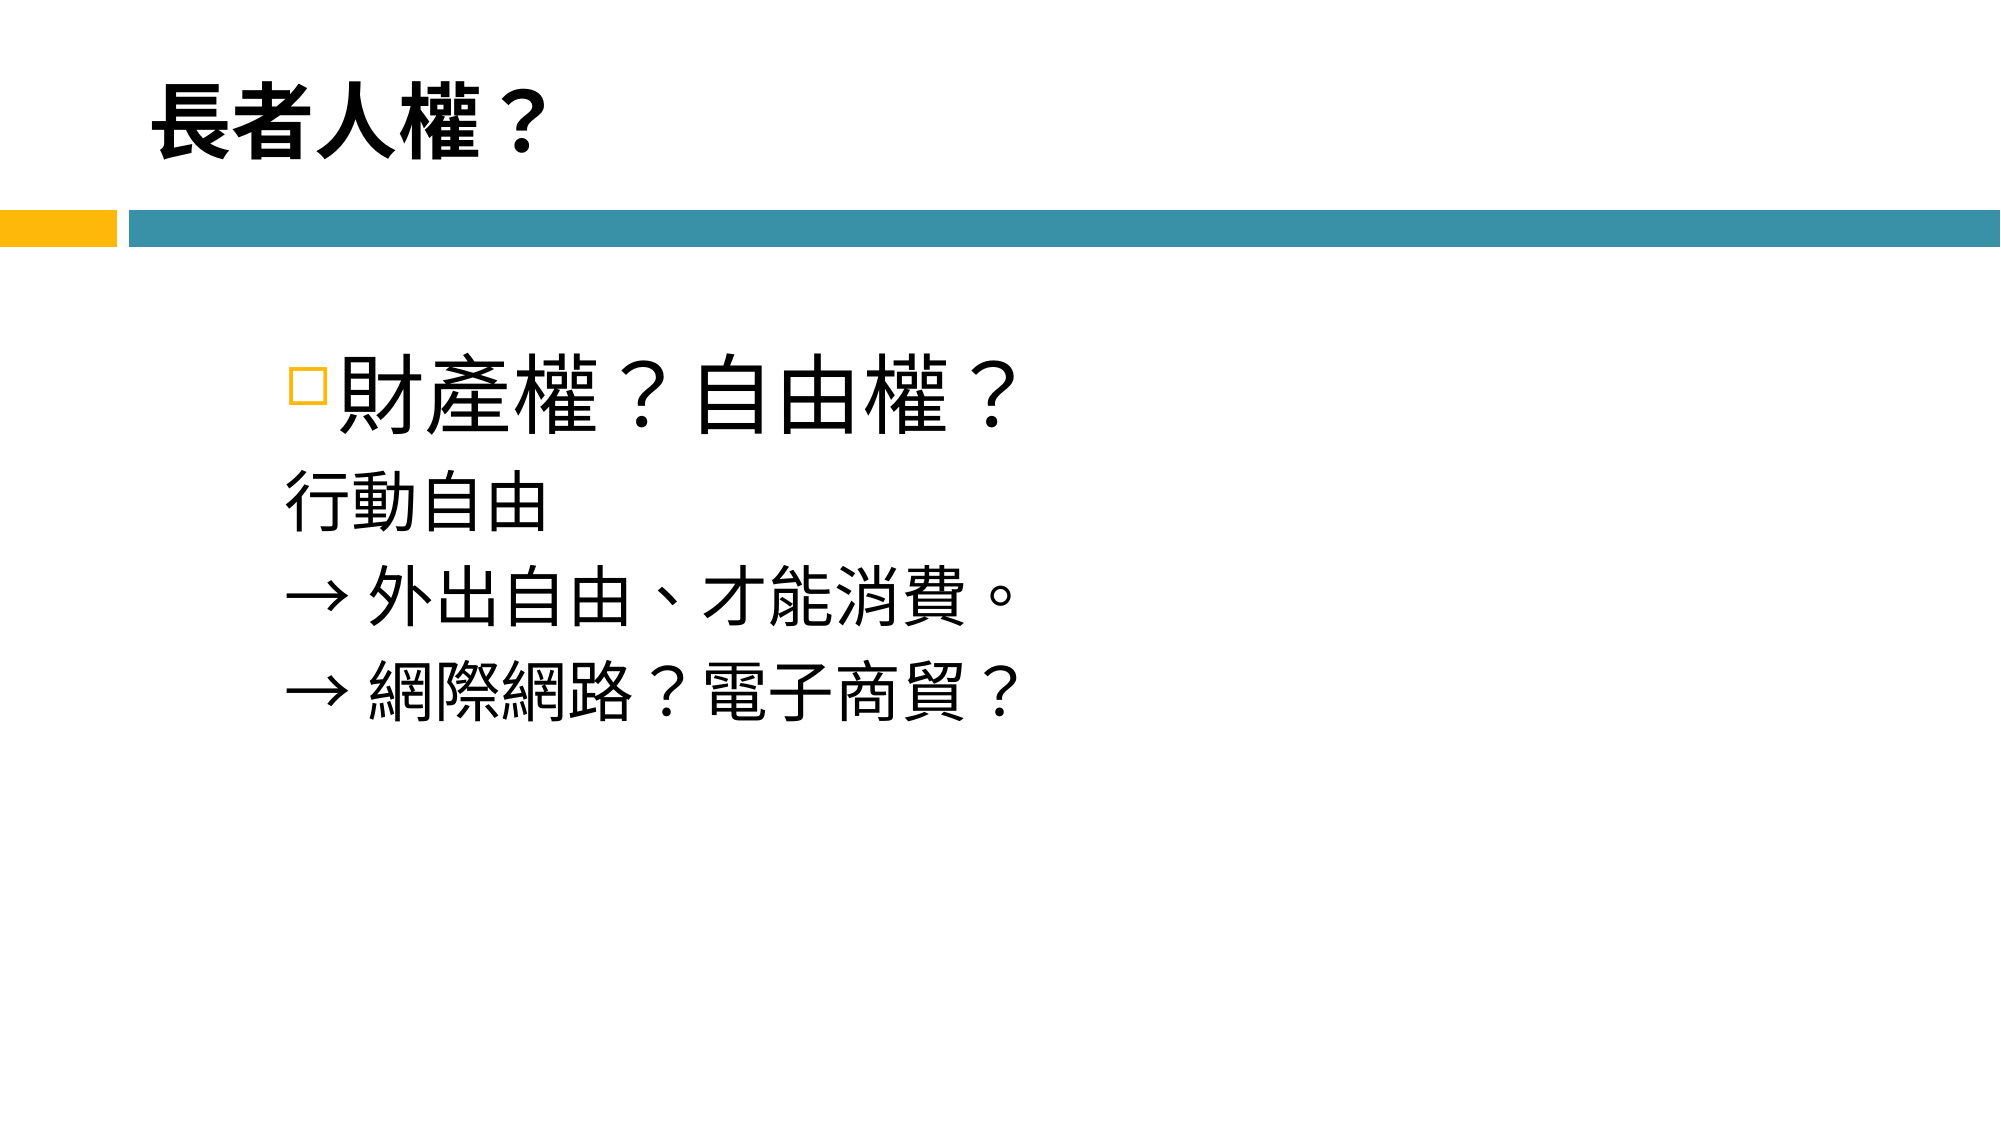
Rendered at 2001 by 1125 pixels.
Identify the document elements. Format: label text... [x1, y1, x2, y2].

list 財產權？自由權？ 行動自由 →外出自由、才能消費。 →網際網路？電子商貿？ [269, 332, 2000, 899]
title 長者人權？ [133, 37, 1917, 201]
